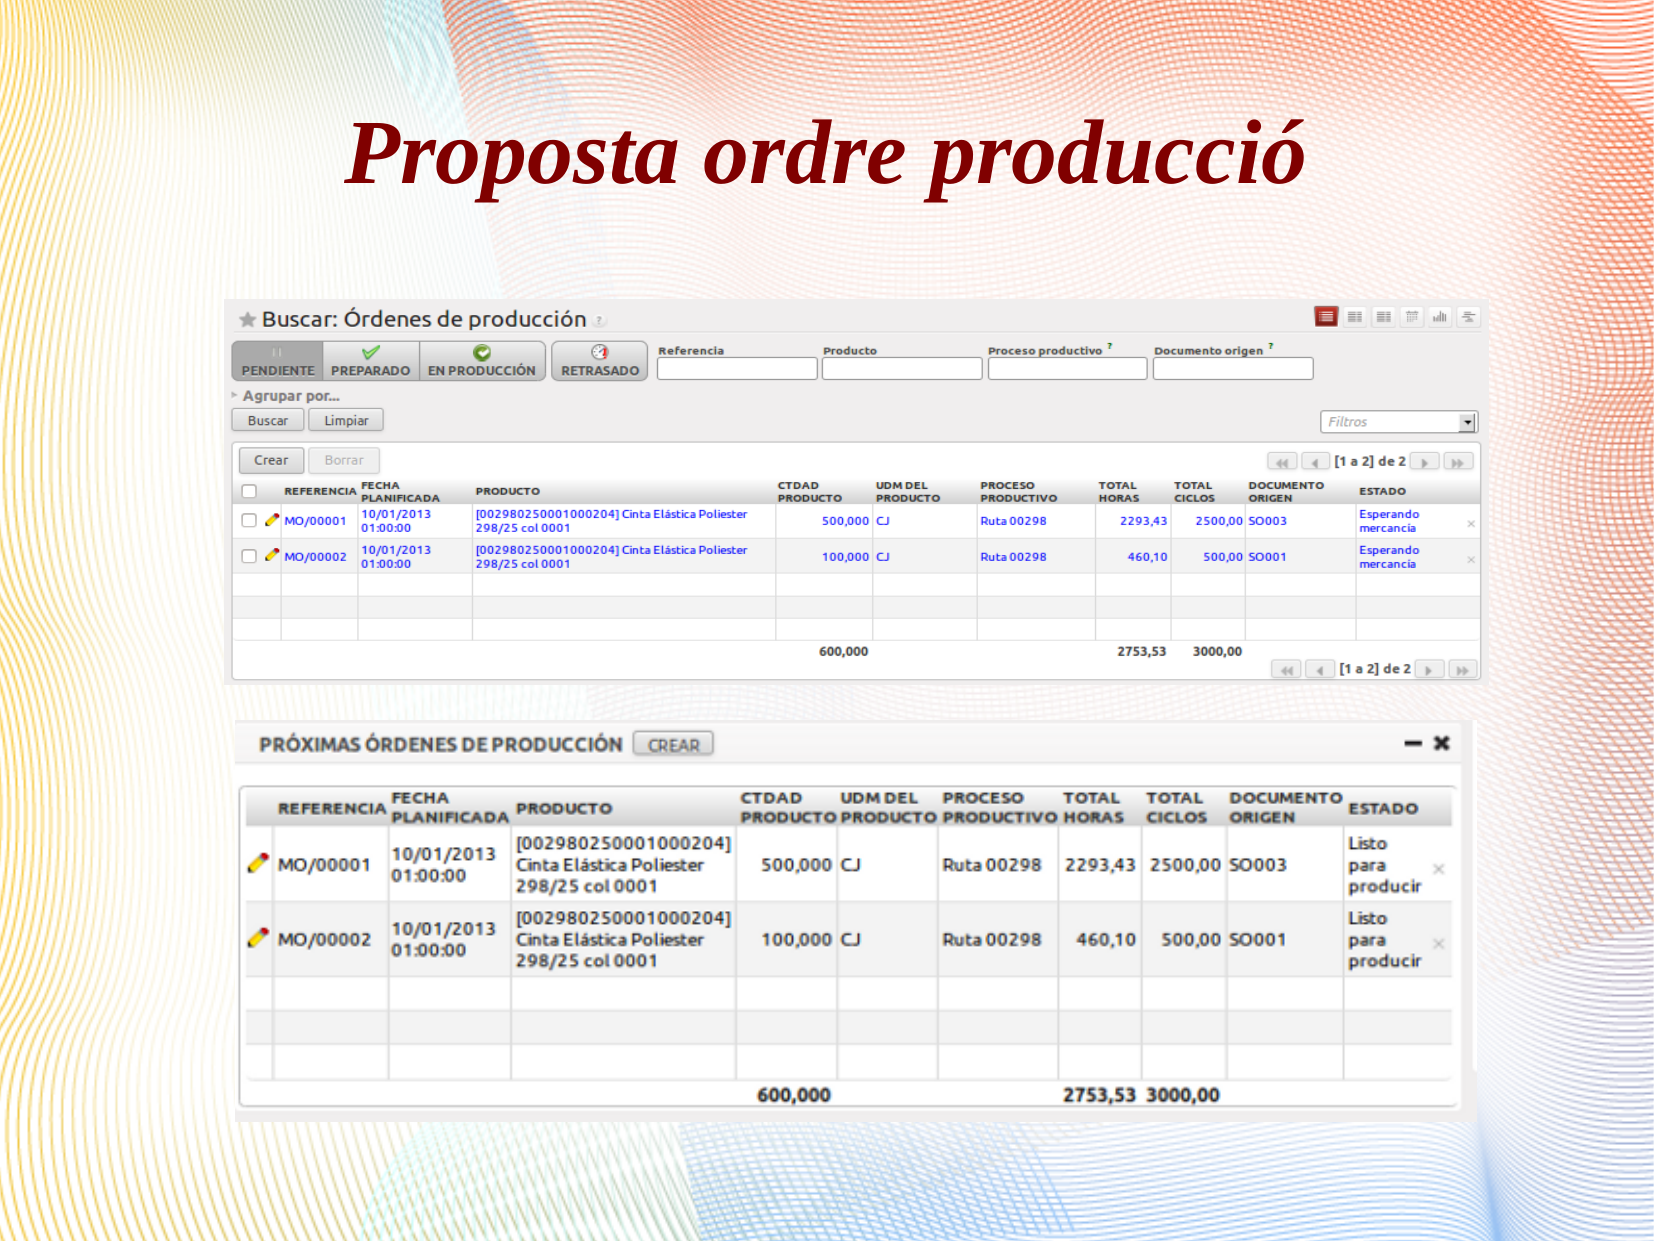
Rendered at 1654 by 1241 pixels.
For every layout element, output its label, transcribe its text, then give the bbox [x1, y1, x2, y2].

picture [0, 0, 1654, 1241]
title Proposta ordre producció [82, 49, 1571, 257]
